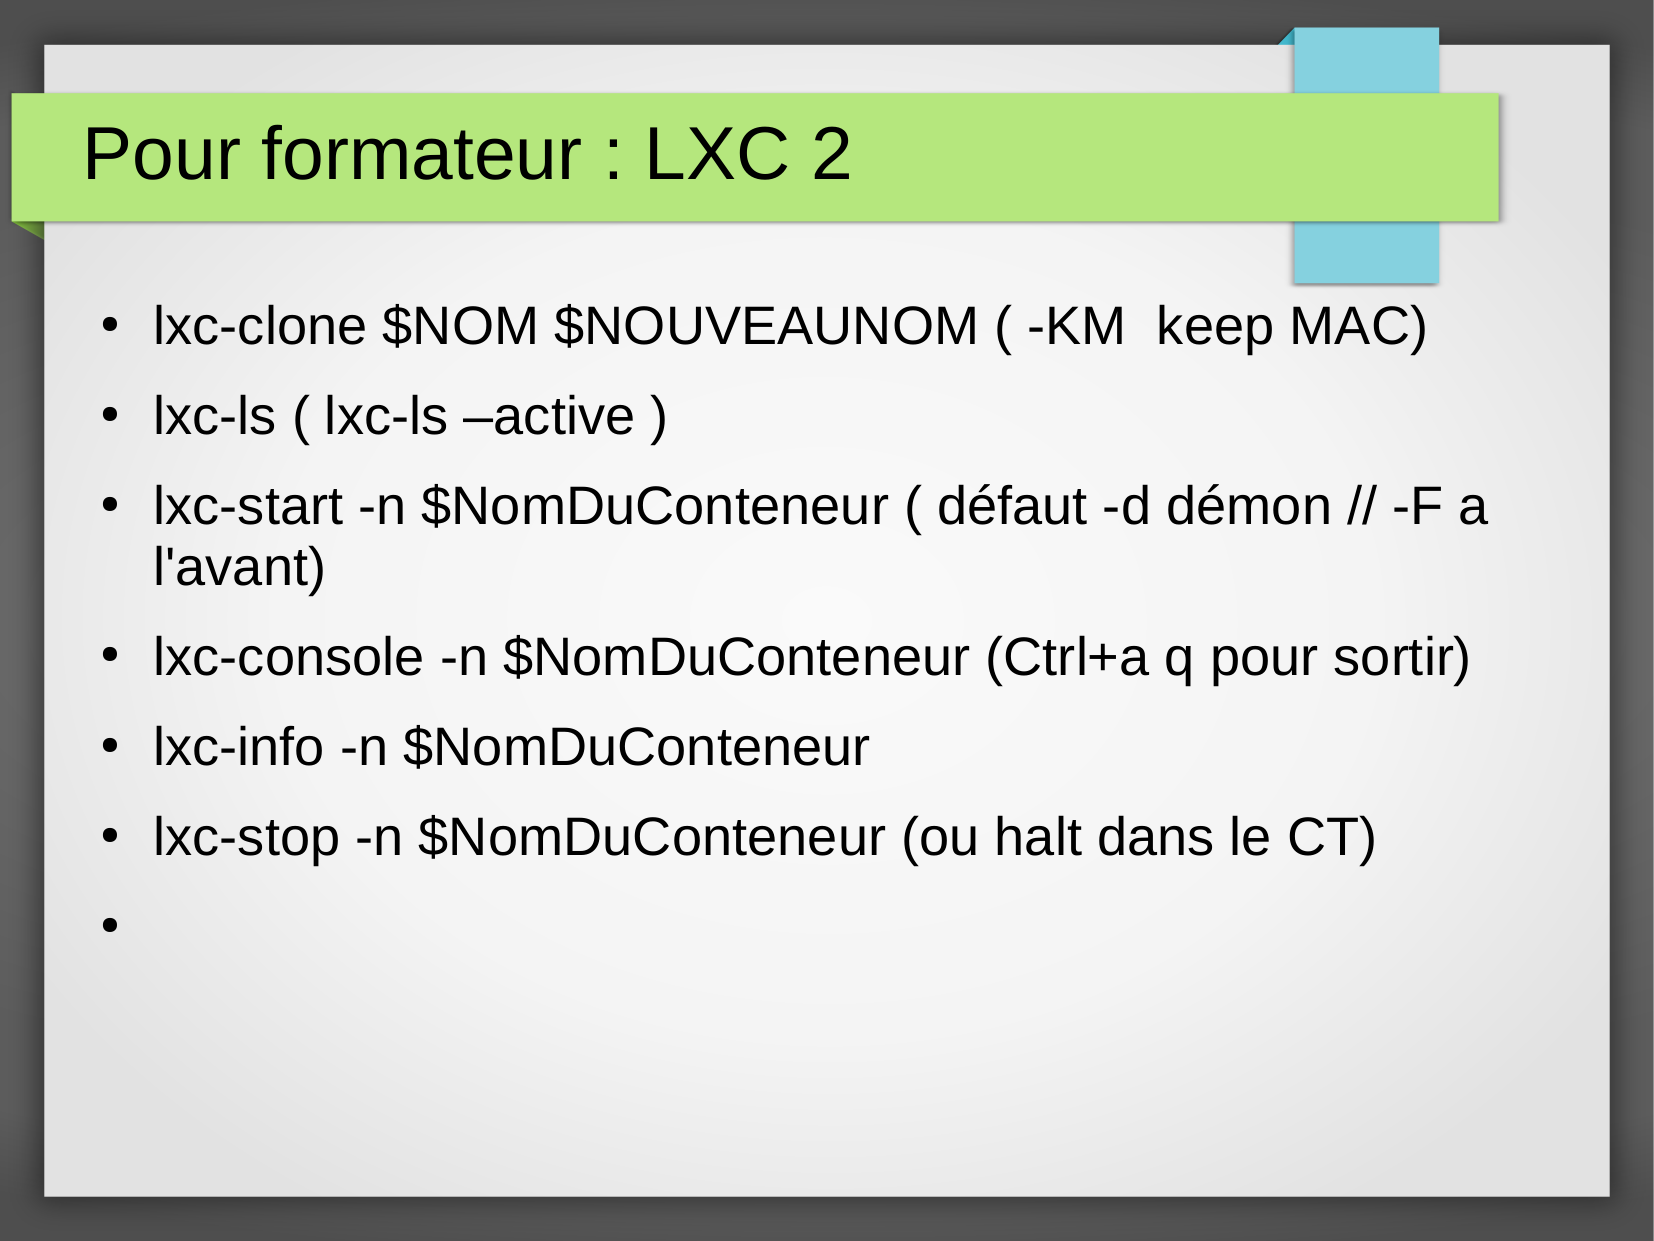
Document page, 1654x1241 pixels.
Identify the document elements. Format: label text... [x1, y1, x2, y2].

picture [0, 0, 1654, 1241]
title Pour formateur : LXC 2 [82, 94, 1264, 213]
list lxc-clone $NOM $NOUVEAUNOM ( -KM keep MAC) lxc-ls ( lxc-ls –active ) lxc-start -n $NomDuConteneur ( défaut -d démon // -F a l'avant) lxc-console -n $NomDuConteneur (Ctrl+a q pour sortir) lxc-info -n $NomDuConteneur lxc-stop -n $NomDuConteneur (ou halt dans le CT) [82, 295, 1571, 1015]
